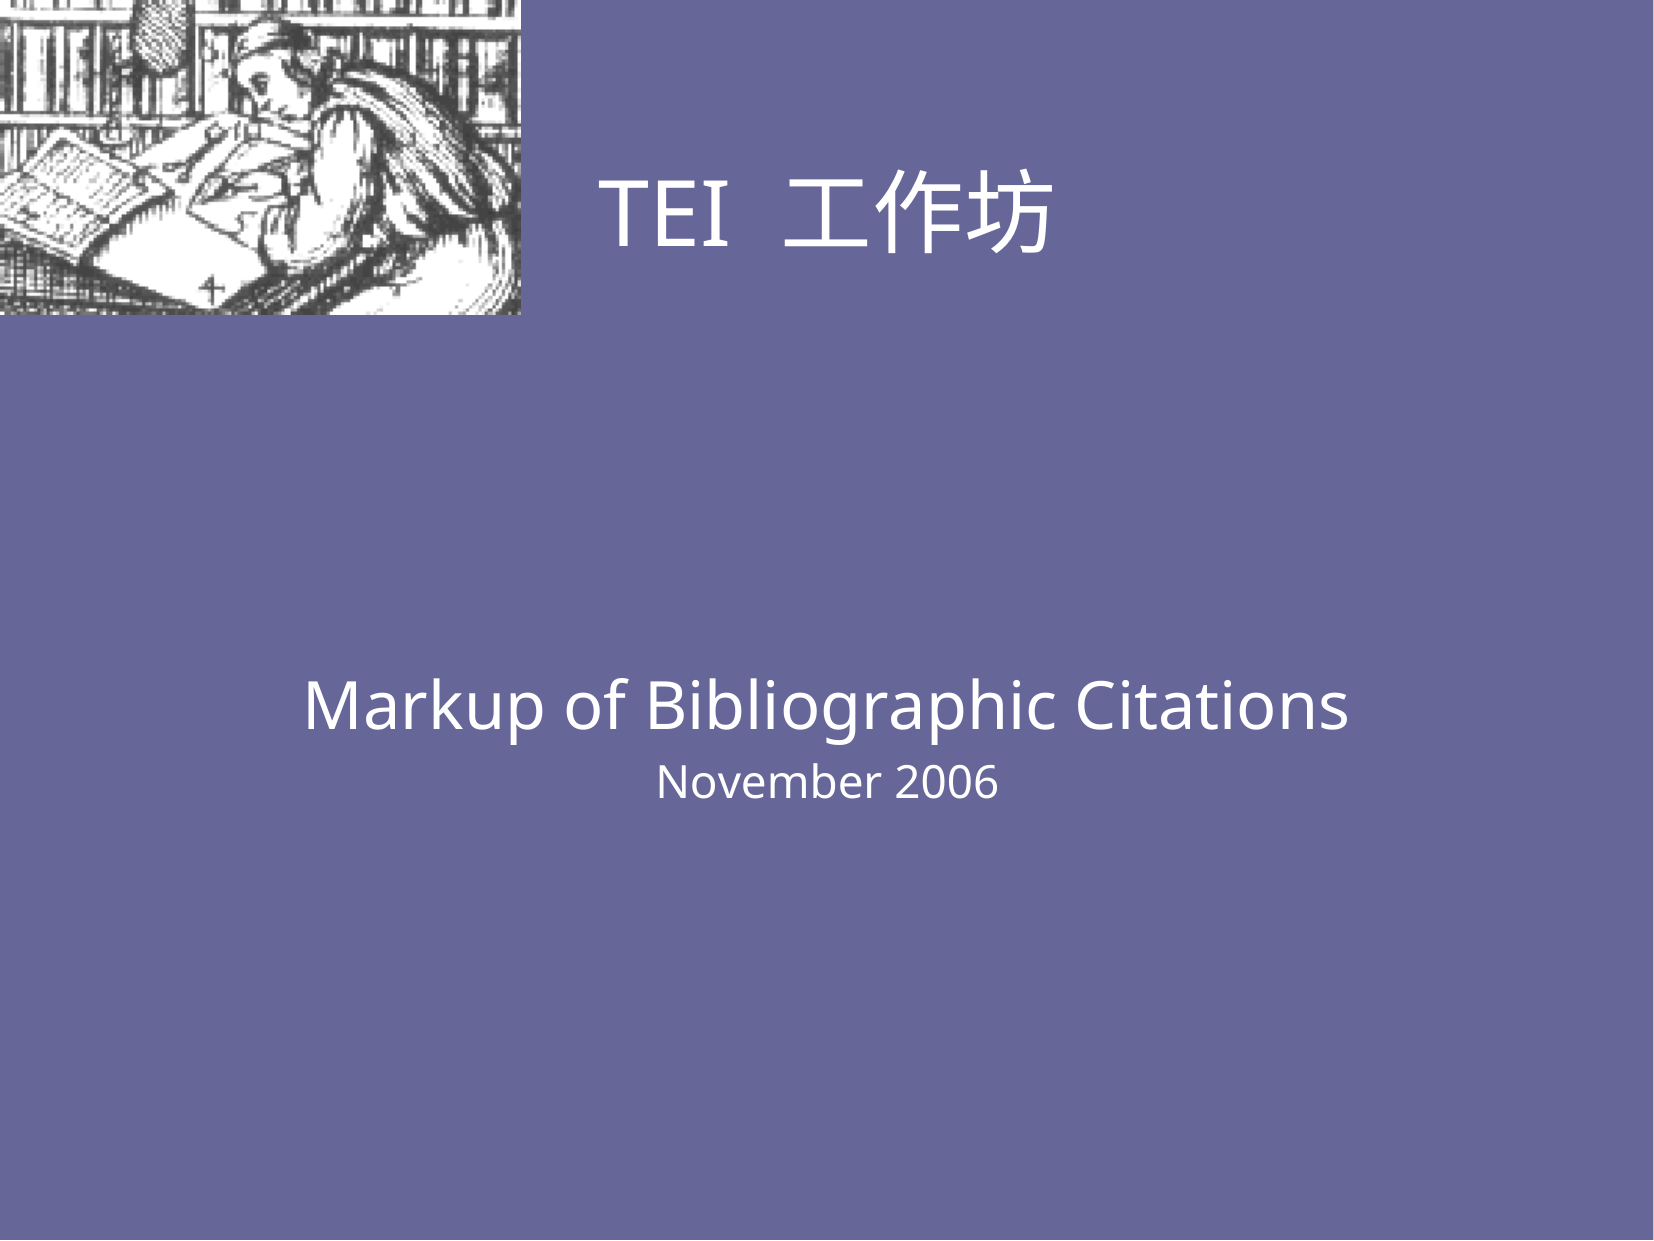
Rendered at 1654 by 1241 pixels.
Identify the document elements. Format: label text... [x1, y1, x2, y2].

title TEI 工作坊 [521, 102, 1534, 310]
picture [0, 0, 521, 315]
subtitle Markup of Bibliographic Citations November 2006 [121, 344, 1534, 1127]
